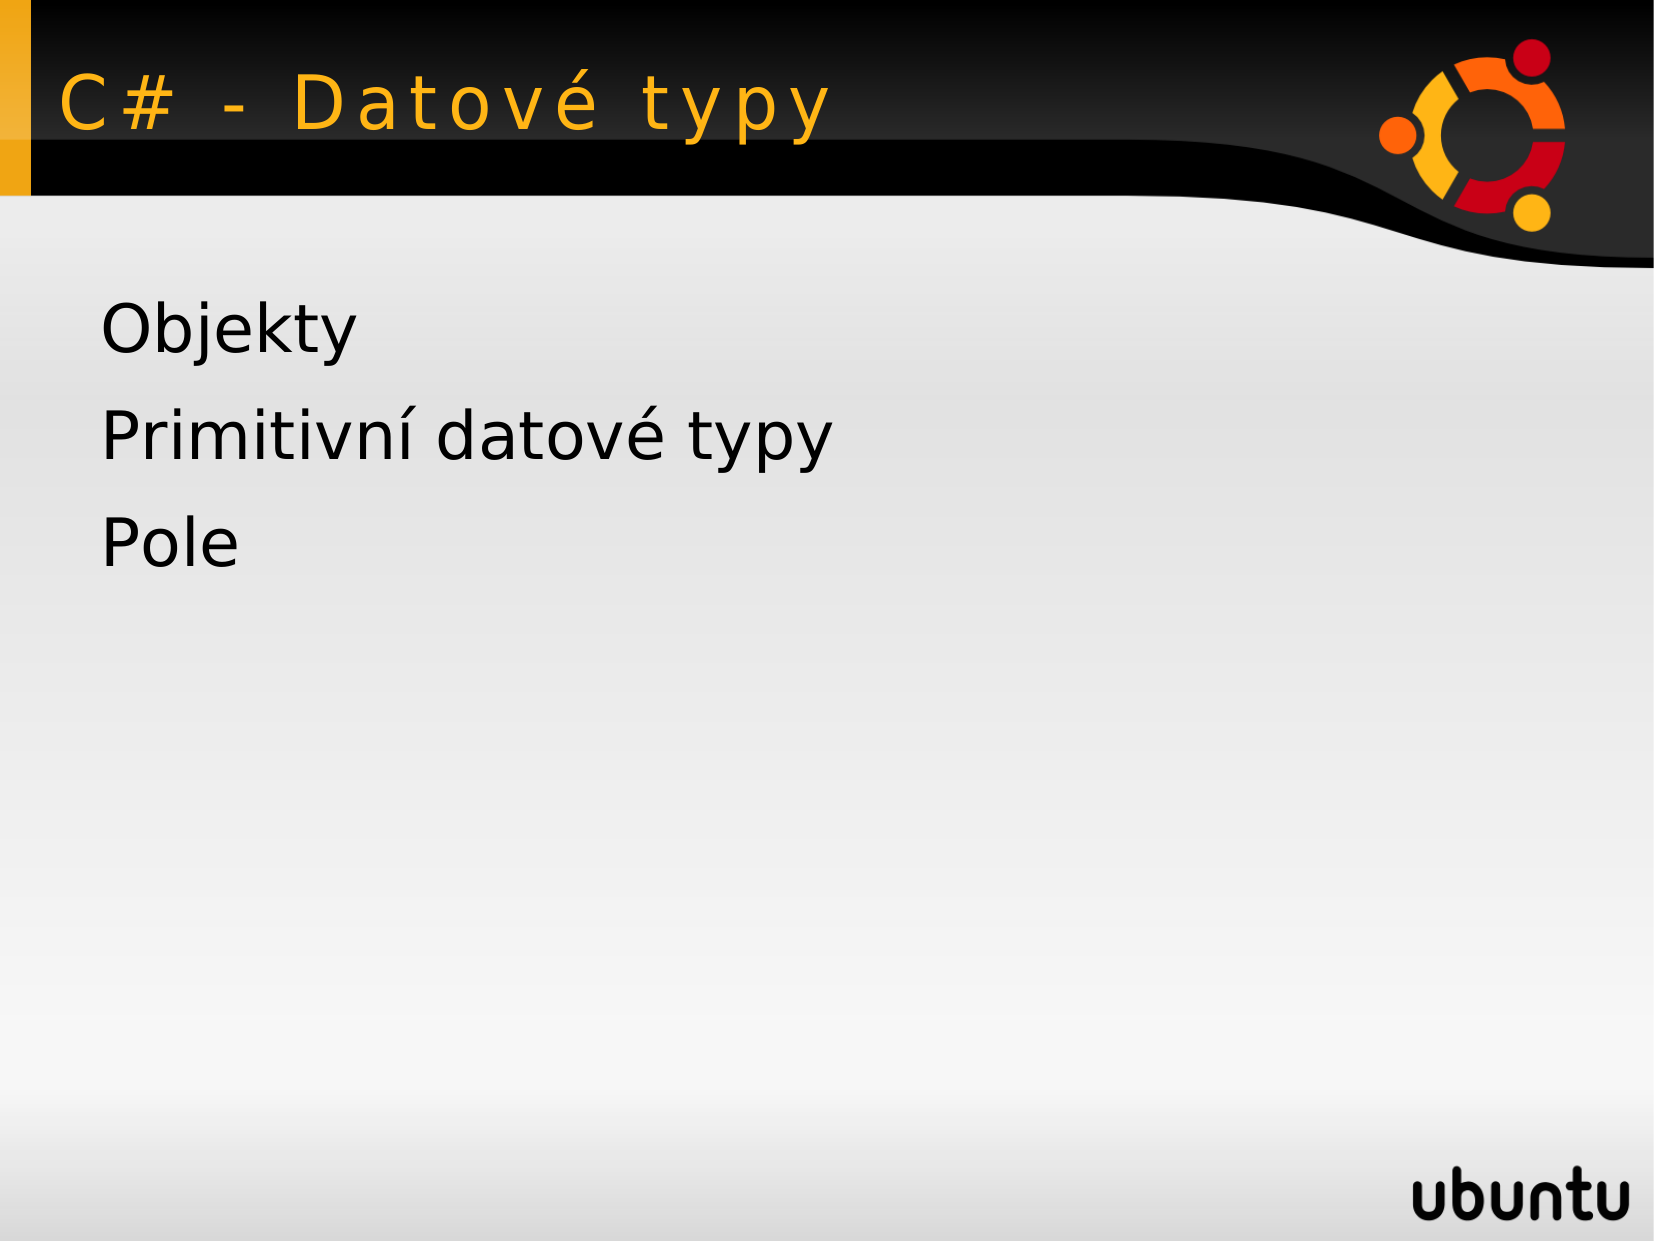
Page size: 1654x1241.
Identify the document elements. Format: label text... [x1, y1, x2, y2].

picture [0, 0, 1654, 1241]
list Objekty Primitivní datové typy Pole [82, 290, 1571, 1109]
title C# - Datové typy [59, 36, 1270, 171]
